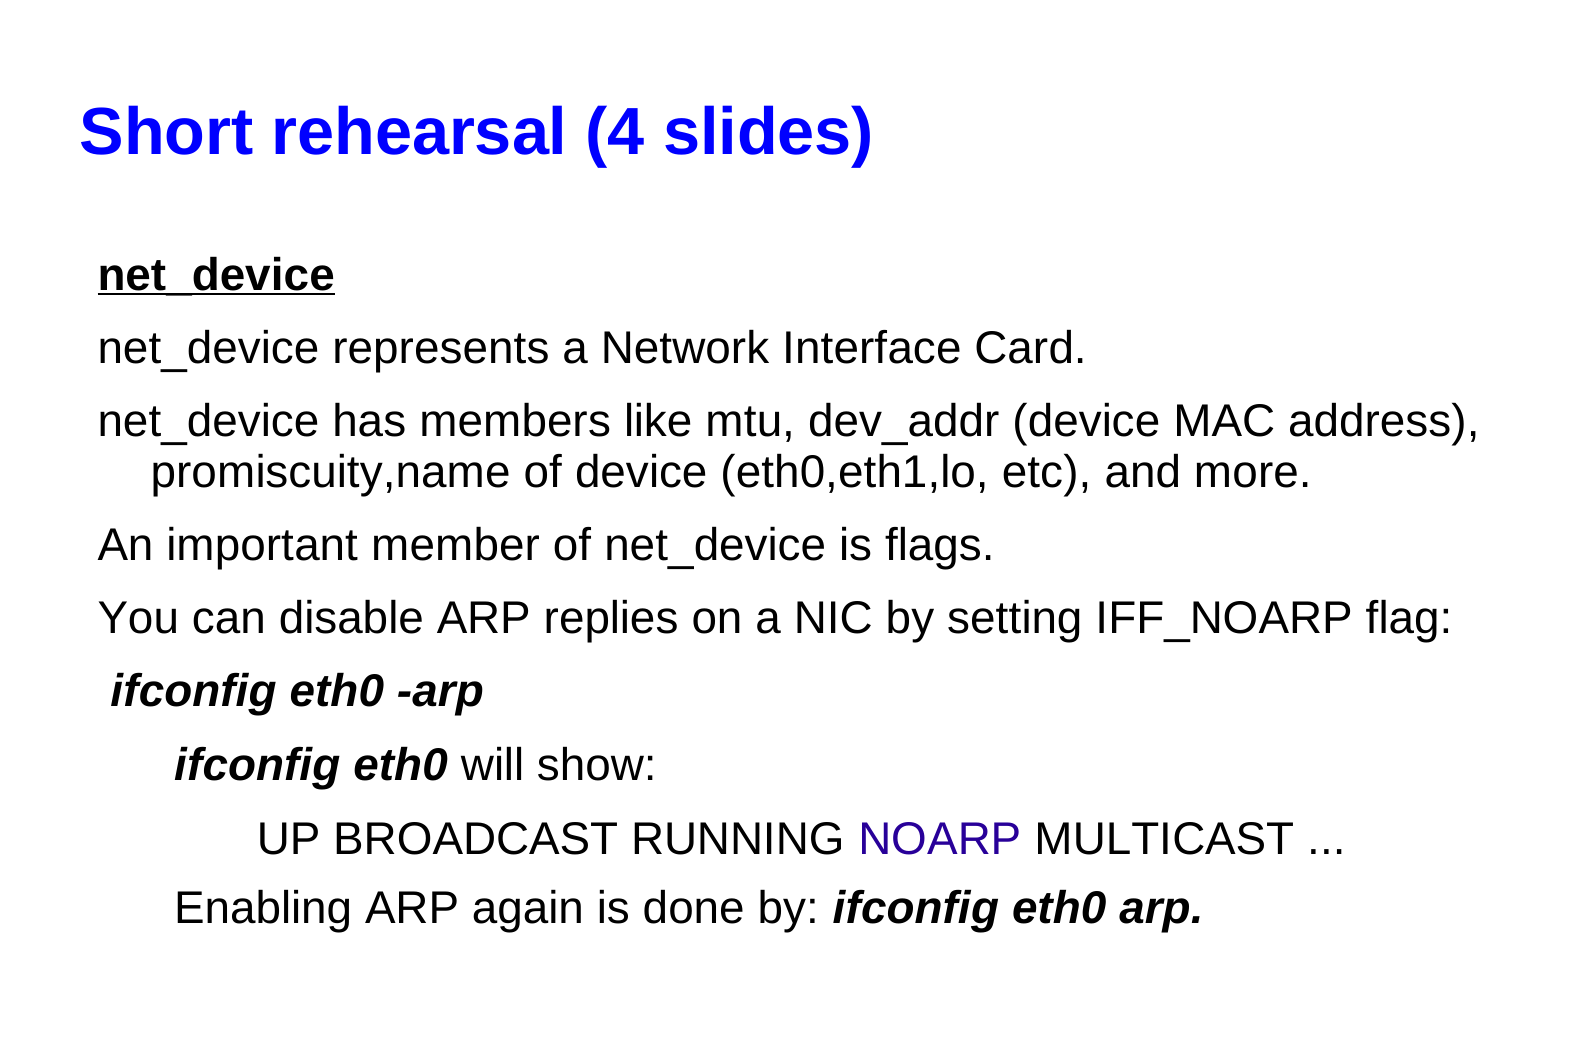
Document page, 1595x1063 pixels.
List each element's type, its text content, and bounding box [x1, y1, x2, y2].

list net_device net_device represents a Network Interface Card. net_device has members like mtu, dev_addr (device MAC address), promiscuity,name of device (eth0,eth1,lo, etc), and more. An important member of net_device is flags. You can disable ARP replies on a NIC by setting IFF_NOARP flag: ifconfig eth0 -arp ifconfig eth0 will show: UP BROADCAST RUNNING NOARP MULTICAST ... Enabling ARP again is done by: ifconfig eth0 arp. [79, 248, 1515, 1055]
title Short rehearsal (4 slides) [79, 49, 1515, 213]
